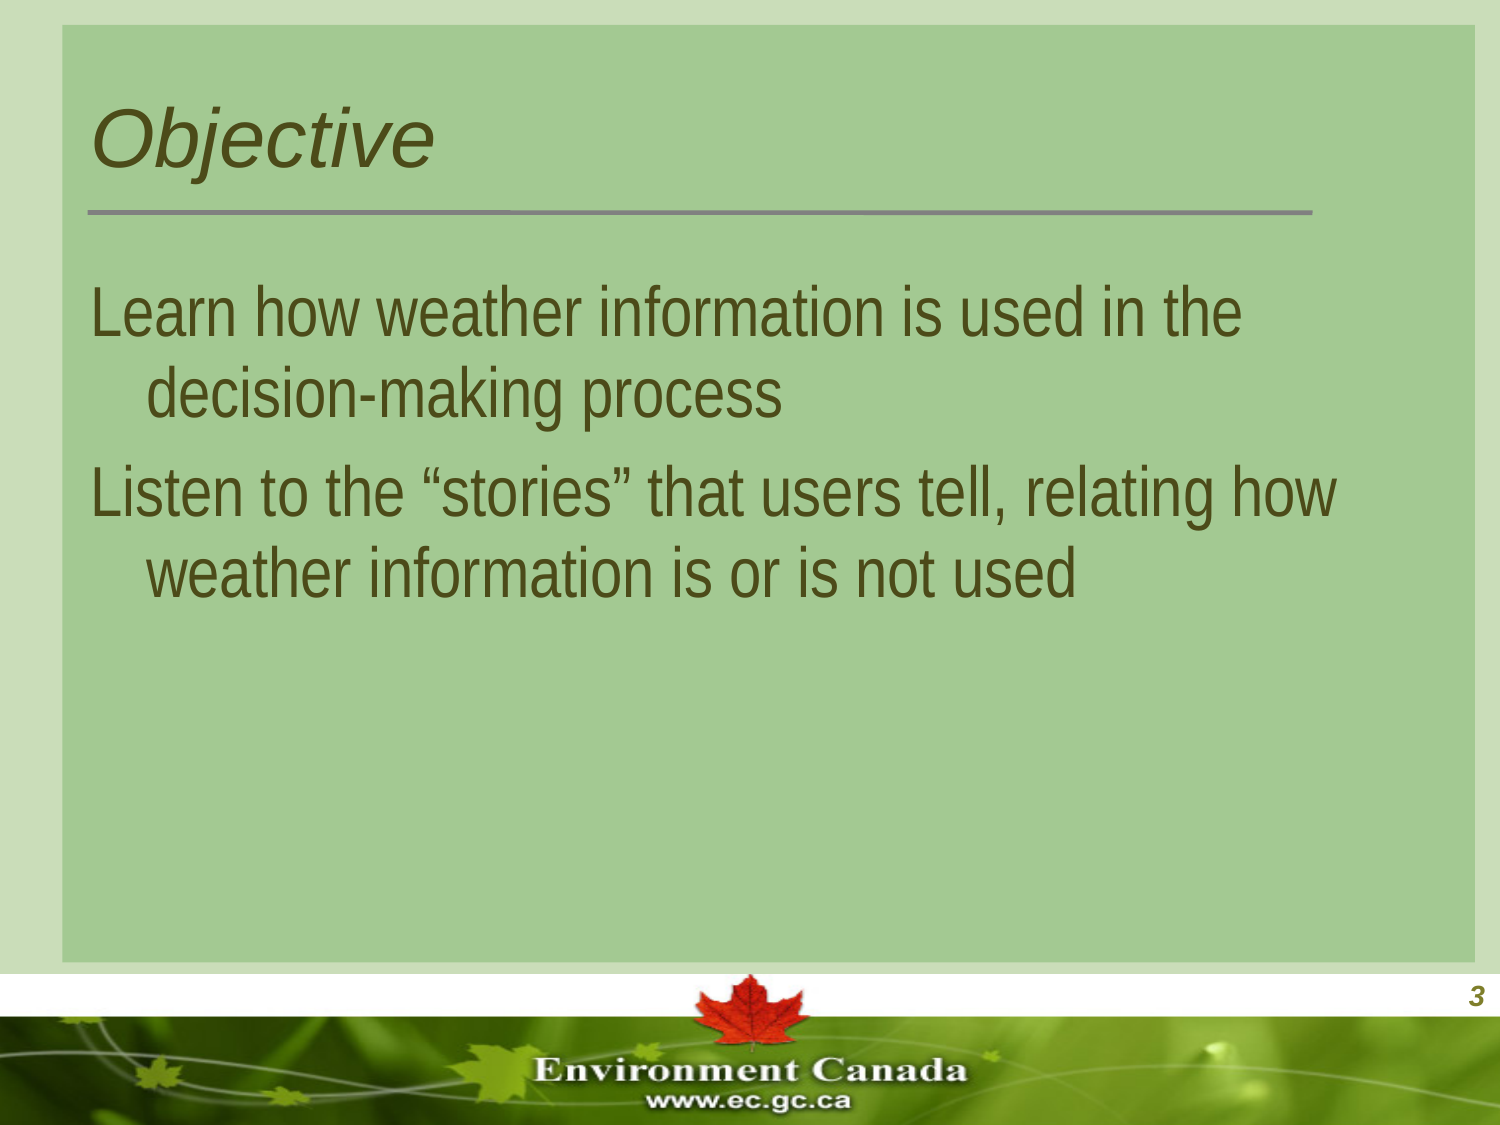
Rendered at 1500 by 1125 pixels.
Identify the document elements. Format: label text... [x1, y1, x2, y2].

text_box Learn how weather information is used in the decision-making process Listen to the “stories” that users tell, relating how weather information is or is not used [75, 262, 1471, 1005]
text_box <number> [1149, 971, 1500, 1051]
picture [0, 974, 1500, 1125]
text_box Objective [75, 45, 1471, 233]
